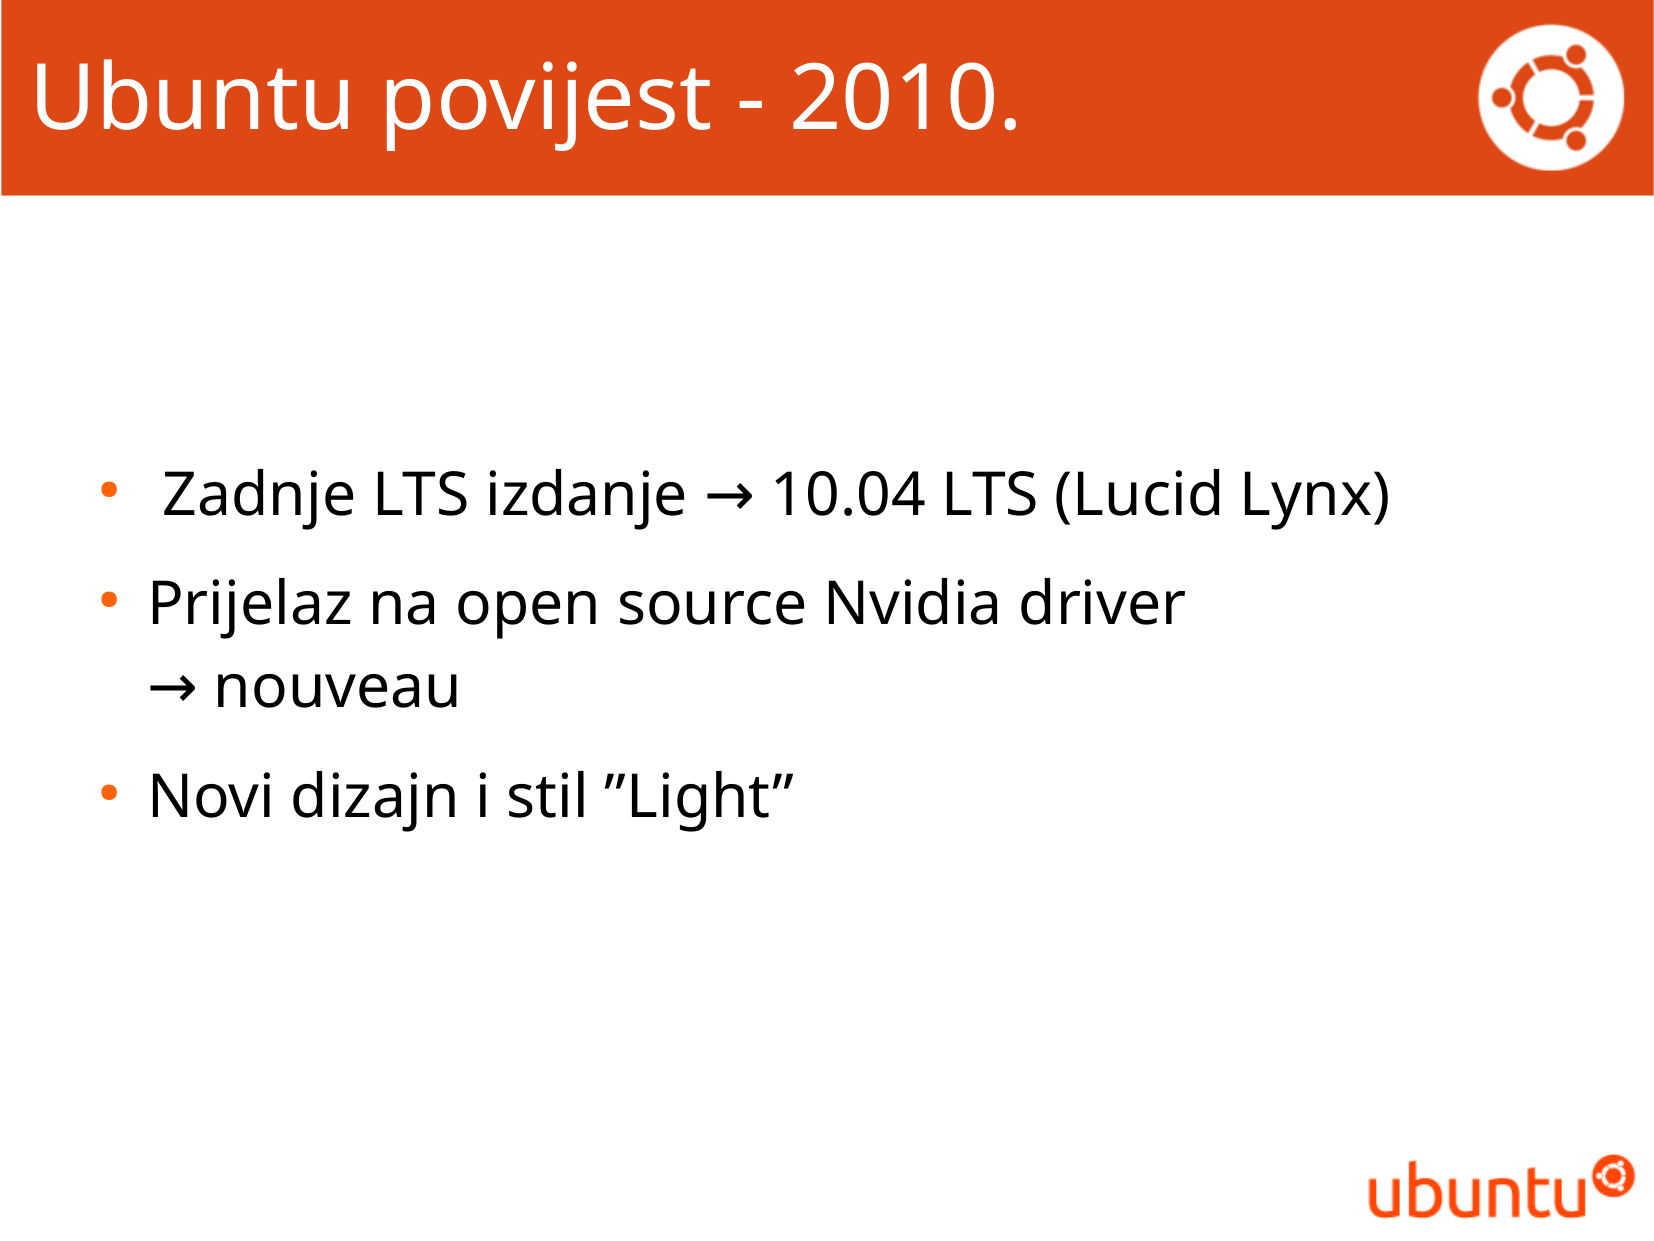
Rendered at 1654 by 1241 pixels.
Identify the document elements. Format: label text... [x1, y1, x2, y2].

title Ubuntu povijest - 2010. [29, 18, 1459, 170]
list Zadnje LTS izdanje → 10.04 LTS (Lucid Lynx) Prijelaz na open source Nvidia driver → nouveau Novi dizajn i stil ”Light” [82, 450, 1576, 838]
picture [0, 0, 1654, 1241]
